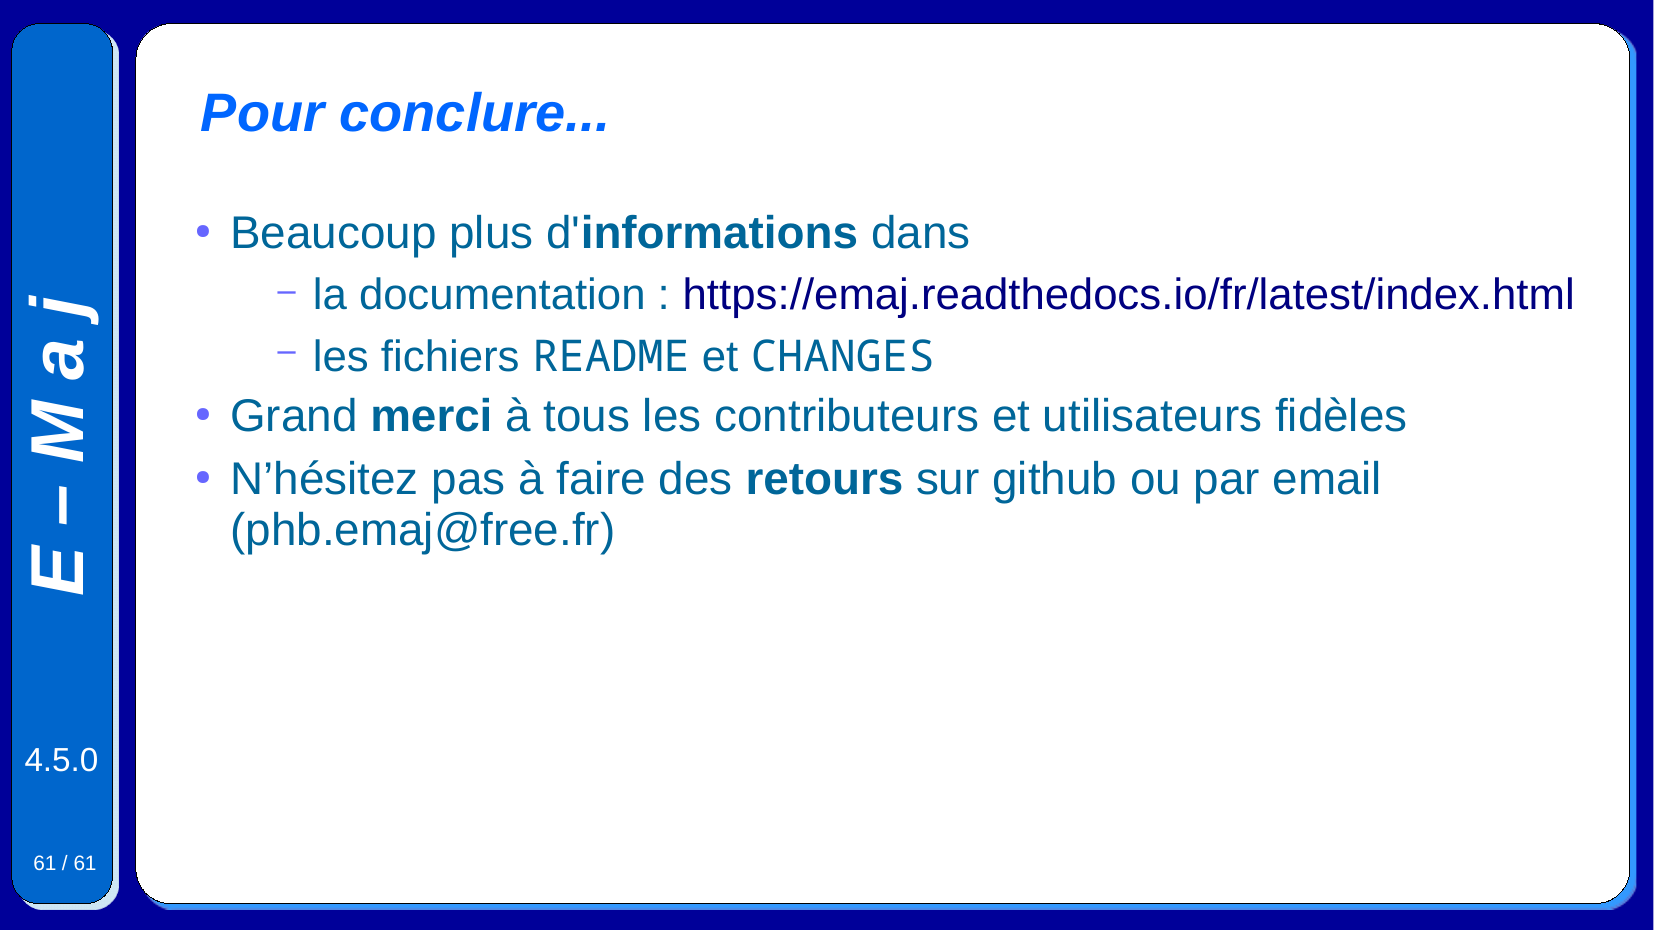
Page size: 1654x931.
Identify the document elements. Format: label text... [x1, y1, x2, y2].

title Pour conclure... [200, 34, 1575, 191]
list Beaucoup plus d'informations dans la documentation : https://emaj.readthedocs.io/fr/latest/index.html les fichiers README et CHANGES Grand merci à tous les contributeurs et utilisateurs fidèles N’hésitez pas à faire des retours sur github ou par email (phb.emaj@free.fr) [177, 206, 1587, 827]
